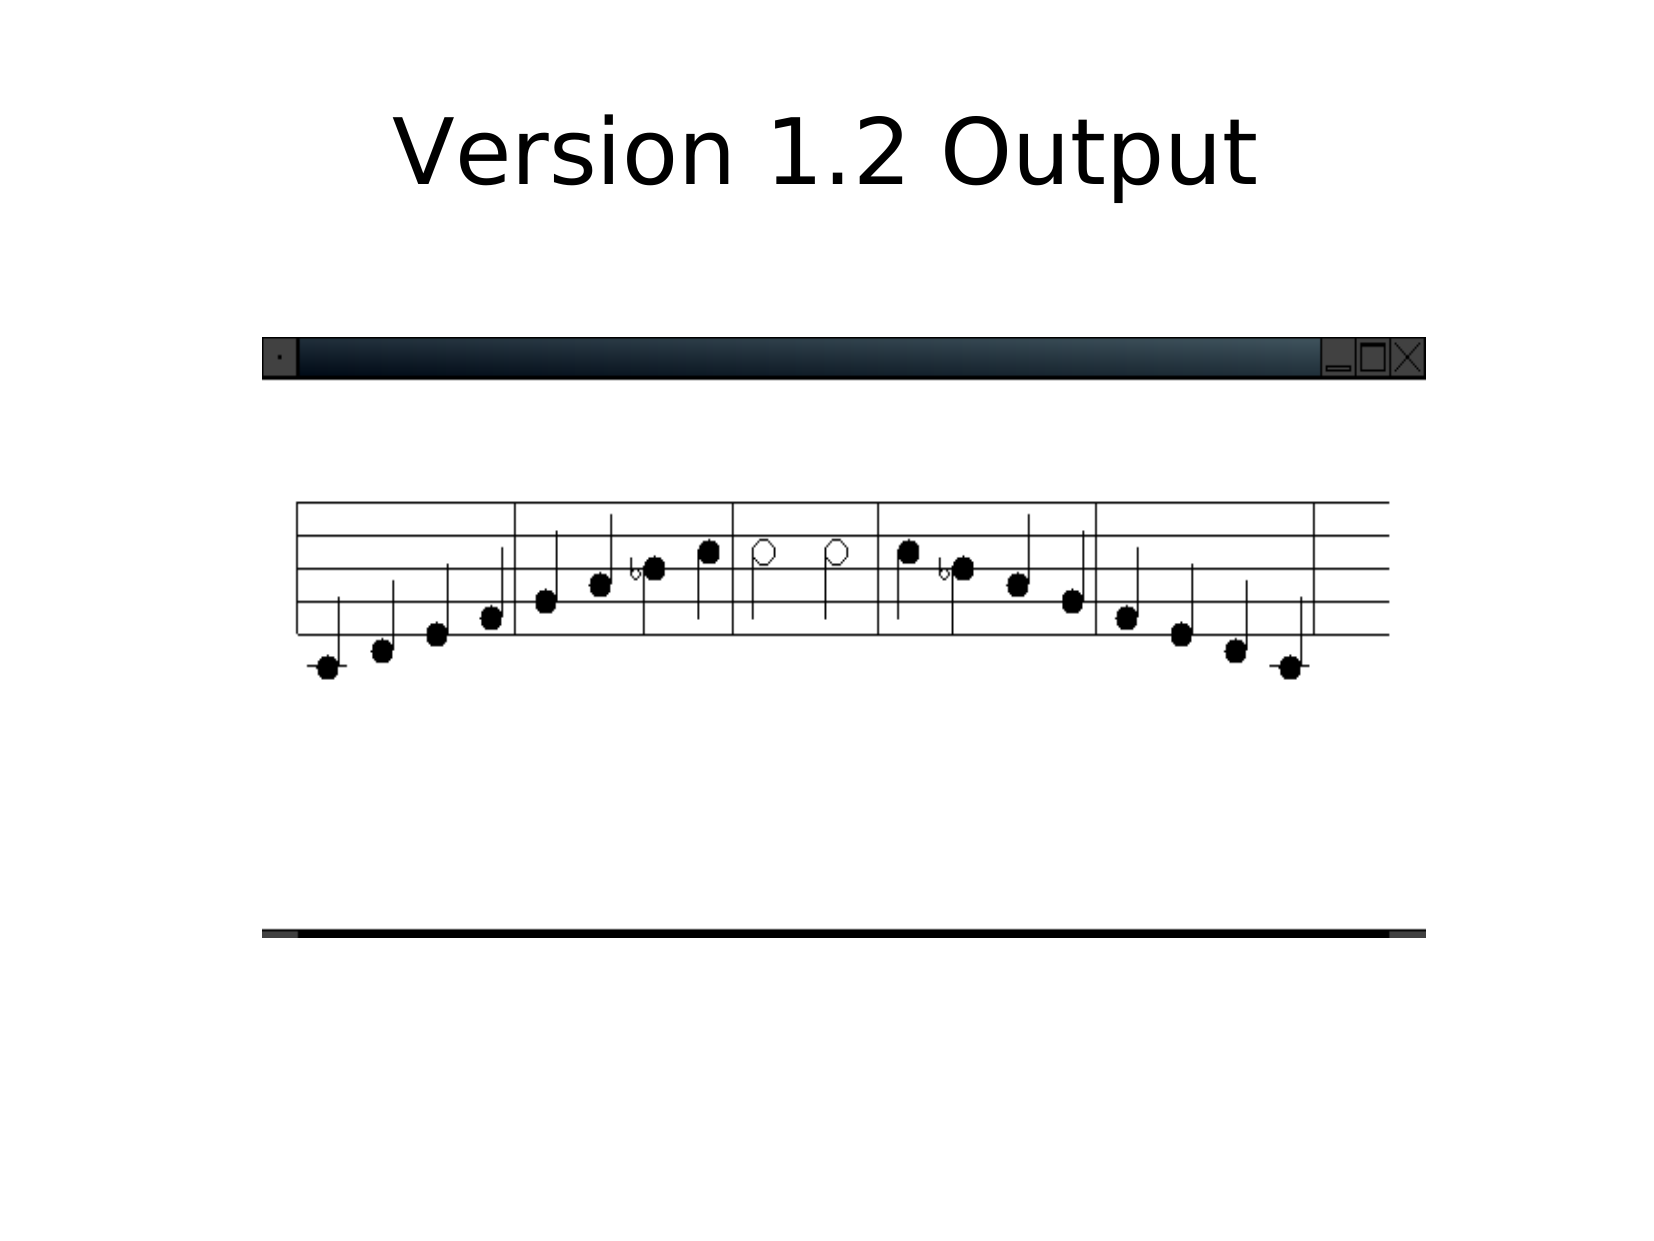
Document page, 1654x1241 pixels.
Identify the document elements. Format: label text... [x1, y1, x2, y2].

title Version 1.2 Output [82, 49, 1571, 257]
picture [262, 337, 1426, 938]
